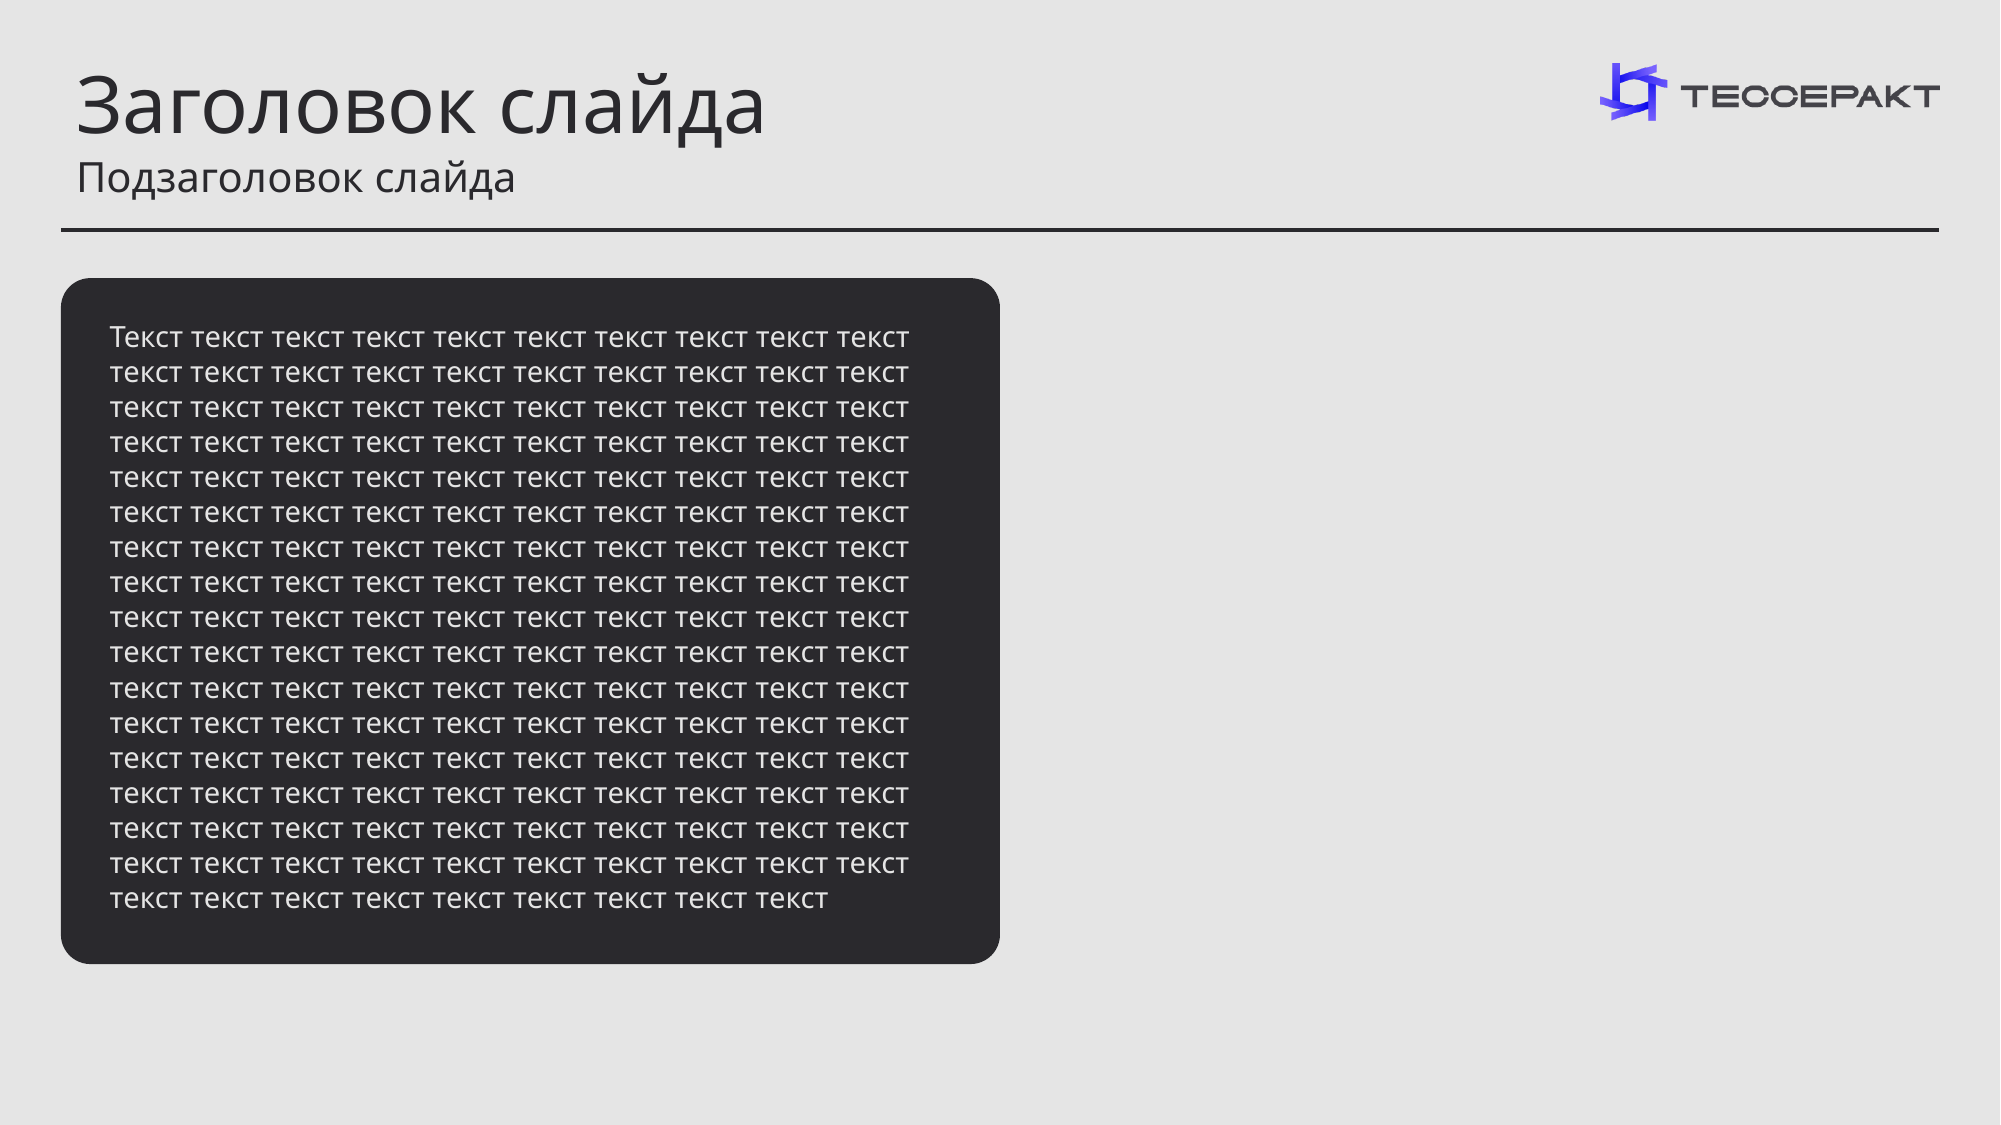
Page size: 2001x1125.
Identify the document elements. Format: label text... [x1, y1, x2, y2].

list Текст текст текст текст текст текст текст текст текст текст текст текст текст текст текст текст текст текст текст текст текст текст текст текст текст текст текст текст текст текст текст текст текст текст текст текст текст текст текст текст текст текст текст текст текст текст текст текст текст текст текст текст текст текст текст текст текст текст текст текст текст текст текст текст текст текст текст текст текст текст текст текст текст текст текст текст текст текст текст текст текст текст текст текст текст текст текст текст текст текст текст текст текст текст текст текст текст текст текст текст текст текст текст текст текст текст текст текст текст текст текст текст текст текст текст текст текст текст текст текст текст текст текст текст текст текст текст текст текст текст текст текст текст текст текст текст текст текст текст текст текст текст текст текст текст текст текст текст текст текст текст текст текст текст текст текст текст текст текст текст текст текст текст текст текст текст текст текст текст [94, 310, 981, 999]
title Заголовок слайда [60, 63, 1445, 159]
picture [1600, 63, 1940, 121]
text_box [60, 278, 1000, 965]
list Подзаголовок слайда [60, 152, 768, 237]
